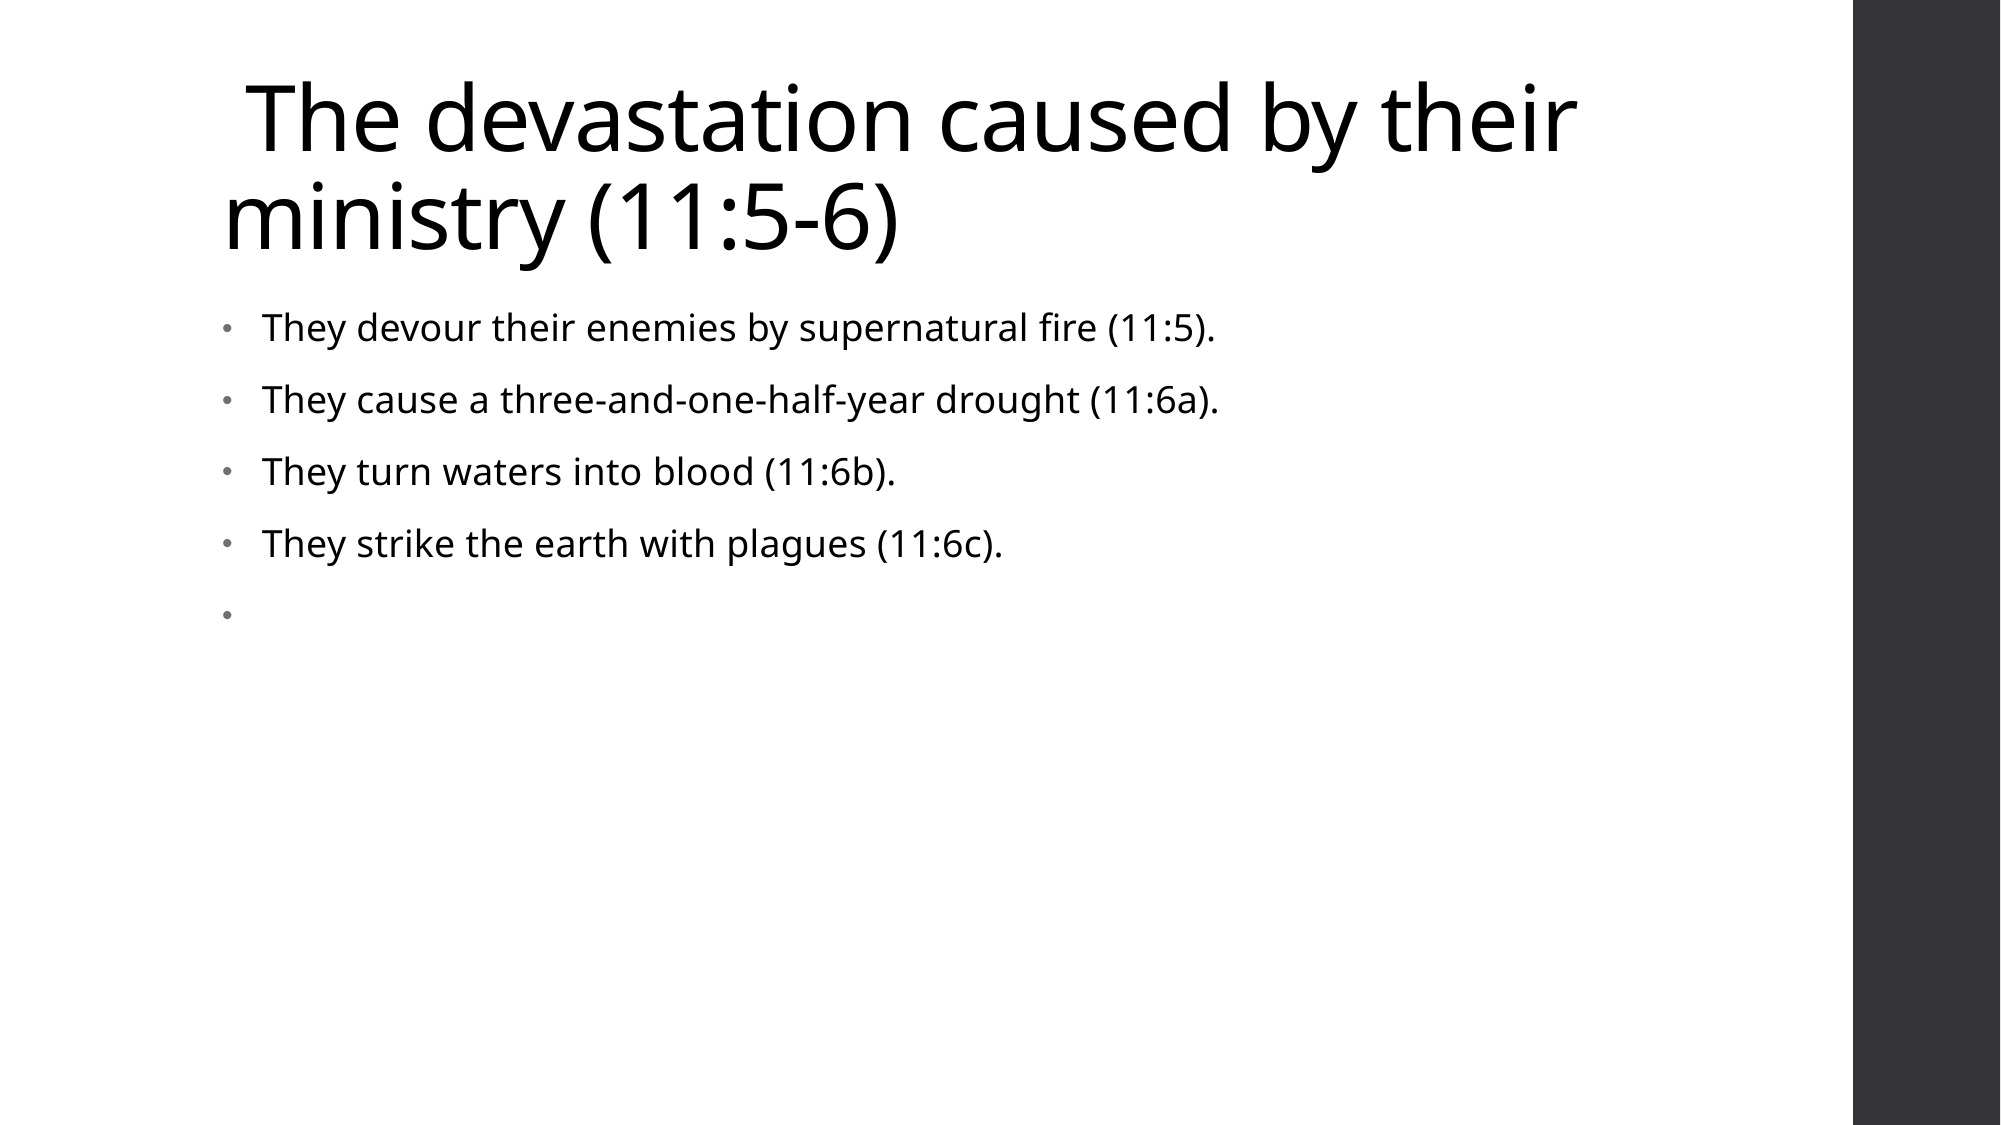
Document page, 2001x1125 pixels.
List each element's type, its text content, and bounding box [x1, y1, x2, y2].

title The devastation caused by their ministry (11:5-6) [206, 60, 1797, 278]
list They devour their enemies by supernatural fire (11:5). They cause a three-and-one-half-year drought (11:6a). They turn waters into blood (11:6b). They strike the earth with plagues (11:6c). [206, 299, 1617, 1014]
